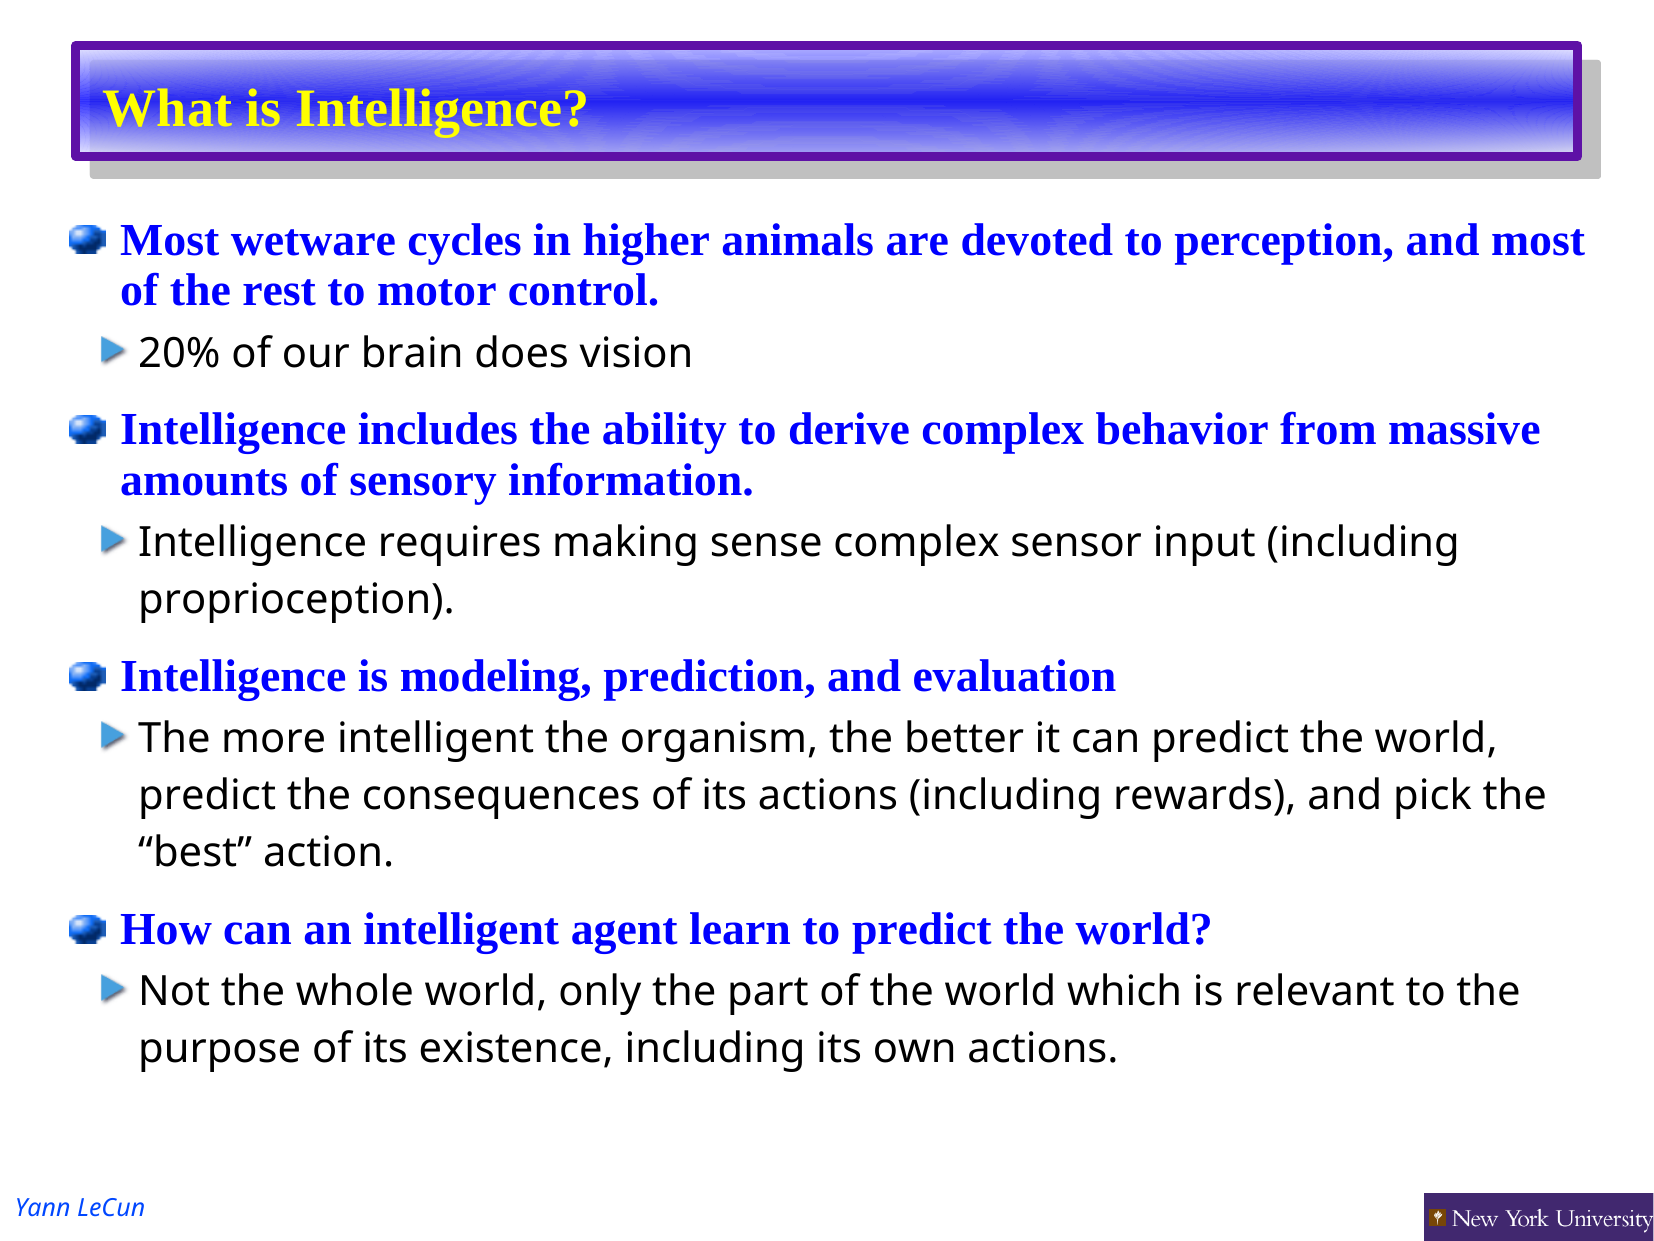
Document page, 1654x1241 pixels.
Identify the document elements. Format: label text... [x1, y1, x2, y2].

title What is Intelligence? [75, 45, 1578, 157]
picture [1424, 1193, 1654, 1241]
list Most wetware cycles in higher animals are devoted to perception, and most of the rest to motor control. 20% of our brain does vision Intelligence includes the ability to derive complex behavior from massive amounts of sensory information. Intelligence requires making sense complex sensor input (including proprioception). Intelligence is modeling, prediction, and evaluation The more intelligent the organism, the better it can predict the world, predict the consequences of its actions (including rewards), and pick the “best” action. How can an intelligent agent learn to predict the world? Not the whole world, only the part of the world which is relevant to the purpose of its existence, including its own actions. [69, 214, 1590, 1150]
